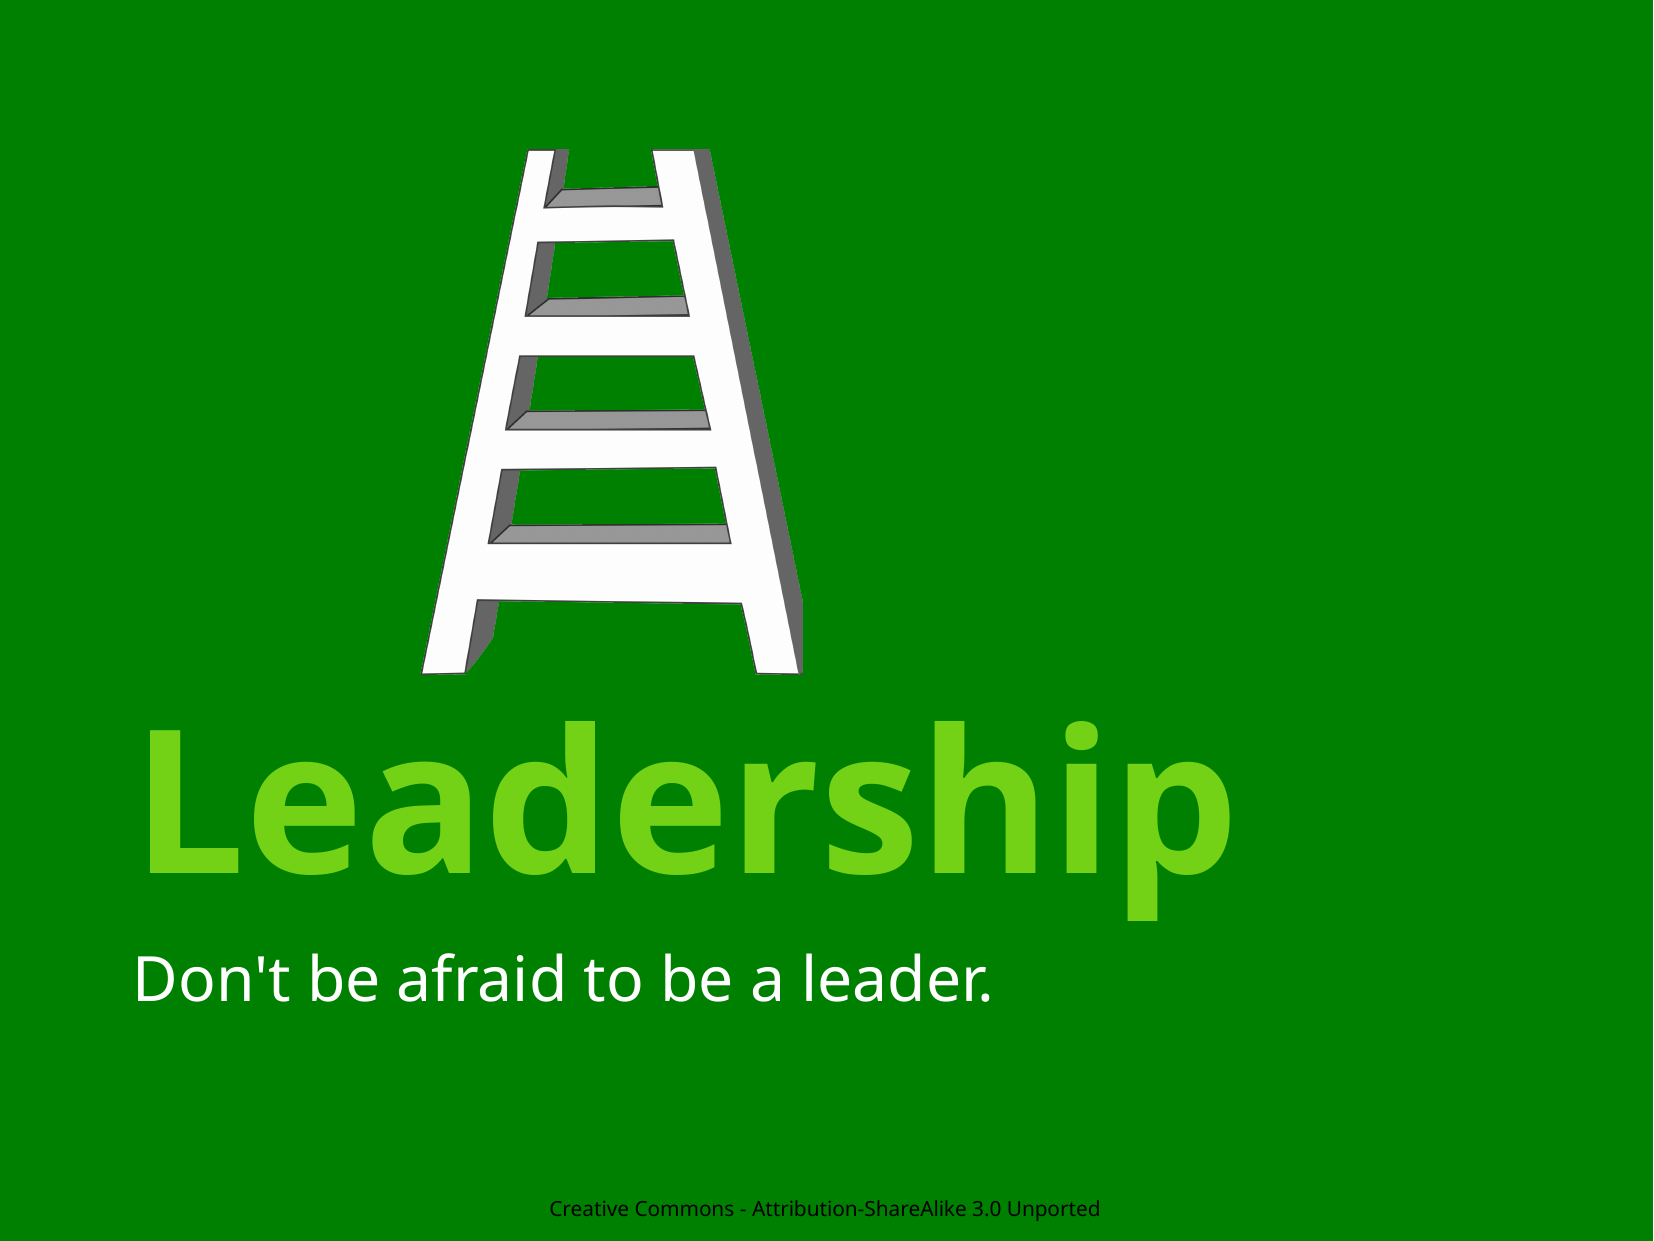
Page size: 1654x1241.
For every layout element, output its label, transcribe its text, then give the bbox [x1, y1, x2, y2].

text_box Leadership [118, 100, 1535, 927]
picture [420, 149, 803, 675]
text_box Don't be afraid to be a leader. [118, 927, 1535, 1135]
